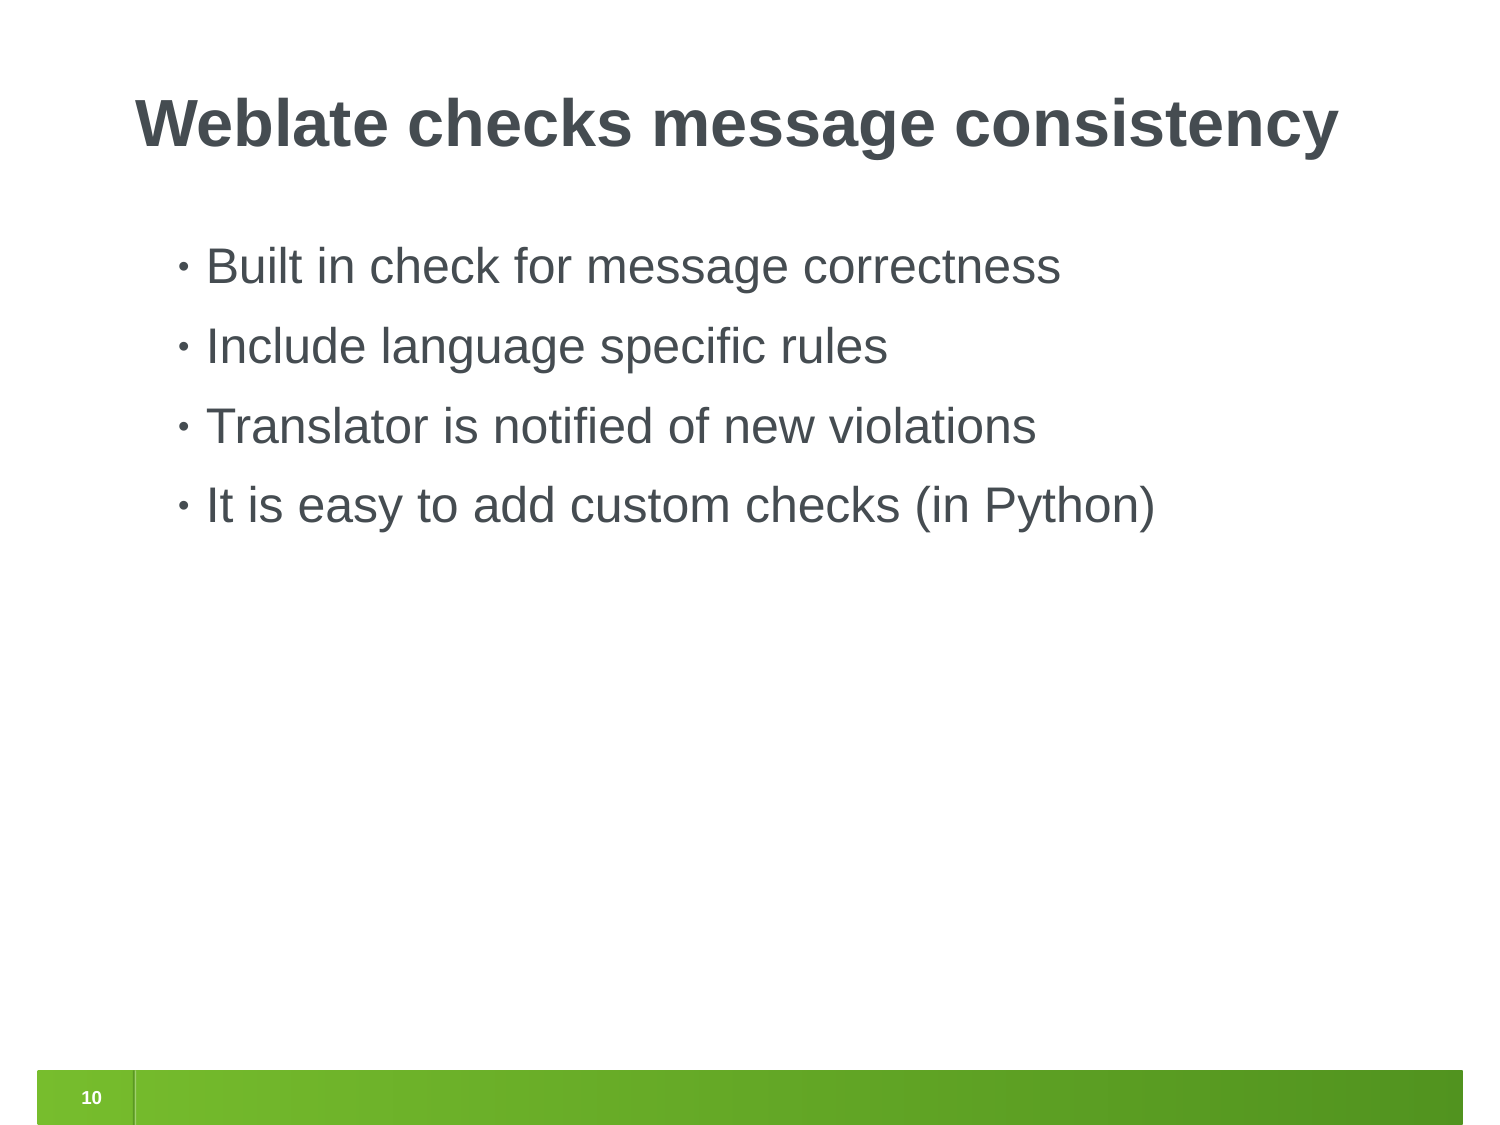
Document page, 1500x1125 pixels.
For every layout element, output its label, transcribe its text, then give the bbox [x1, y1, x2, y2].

list Built in check for message correctness Include language specific rules Translator is notified of new violations It is easy to add custom checks (in Python) [135, 238, 1372, 982]
title Weblate checks message consistency [135, 41, 1372, 204]
